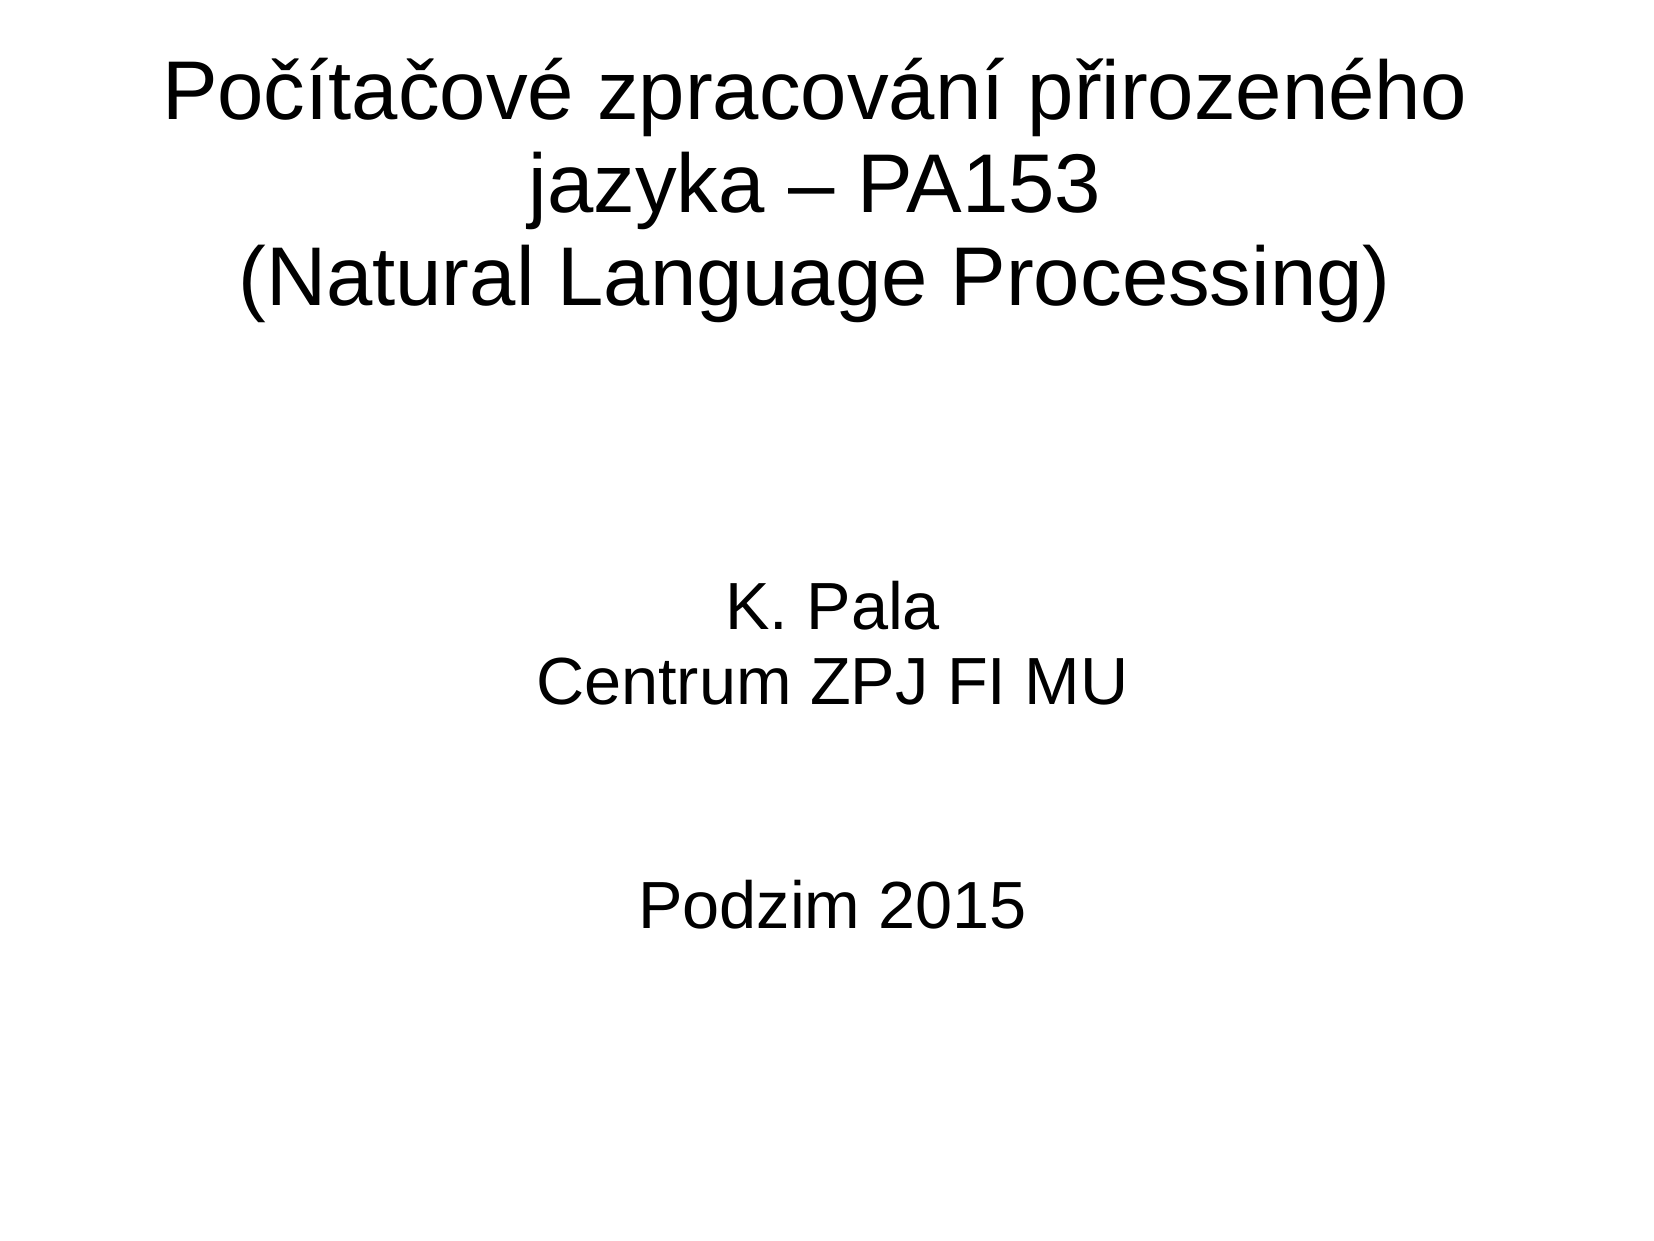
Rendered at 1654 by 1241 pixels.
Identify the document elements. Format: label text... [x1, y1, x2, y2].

subtitle K. Pala Centrum ZPJ FI MU Podzim 2015 [88, 354, 1577, 1159]
title Počítačové zpracování přirozeného jazyka – PA153 (Natural Language Processing) [59, 13, 1571, 355]
